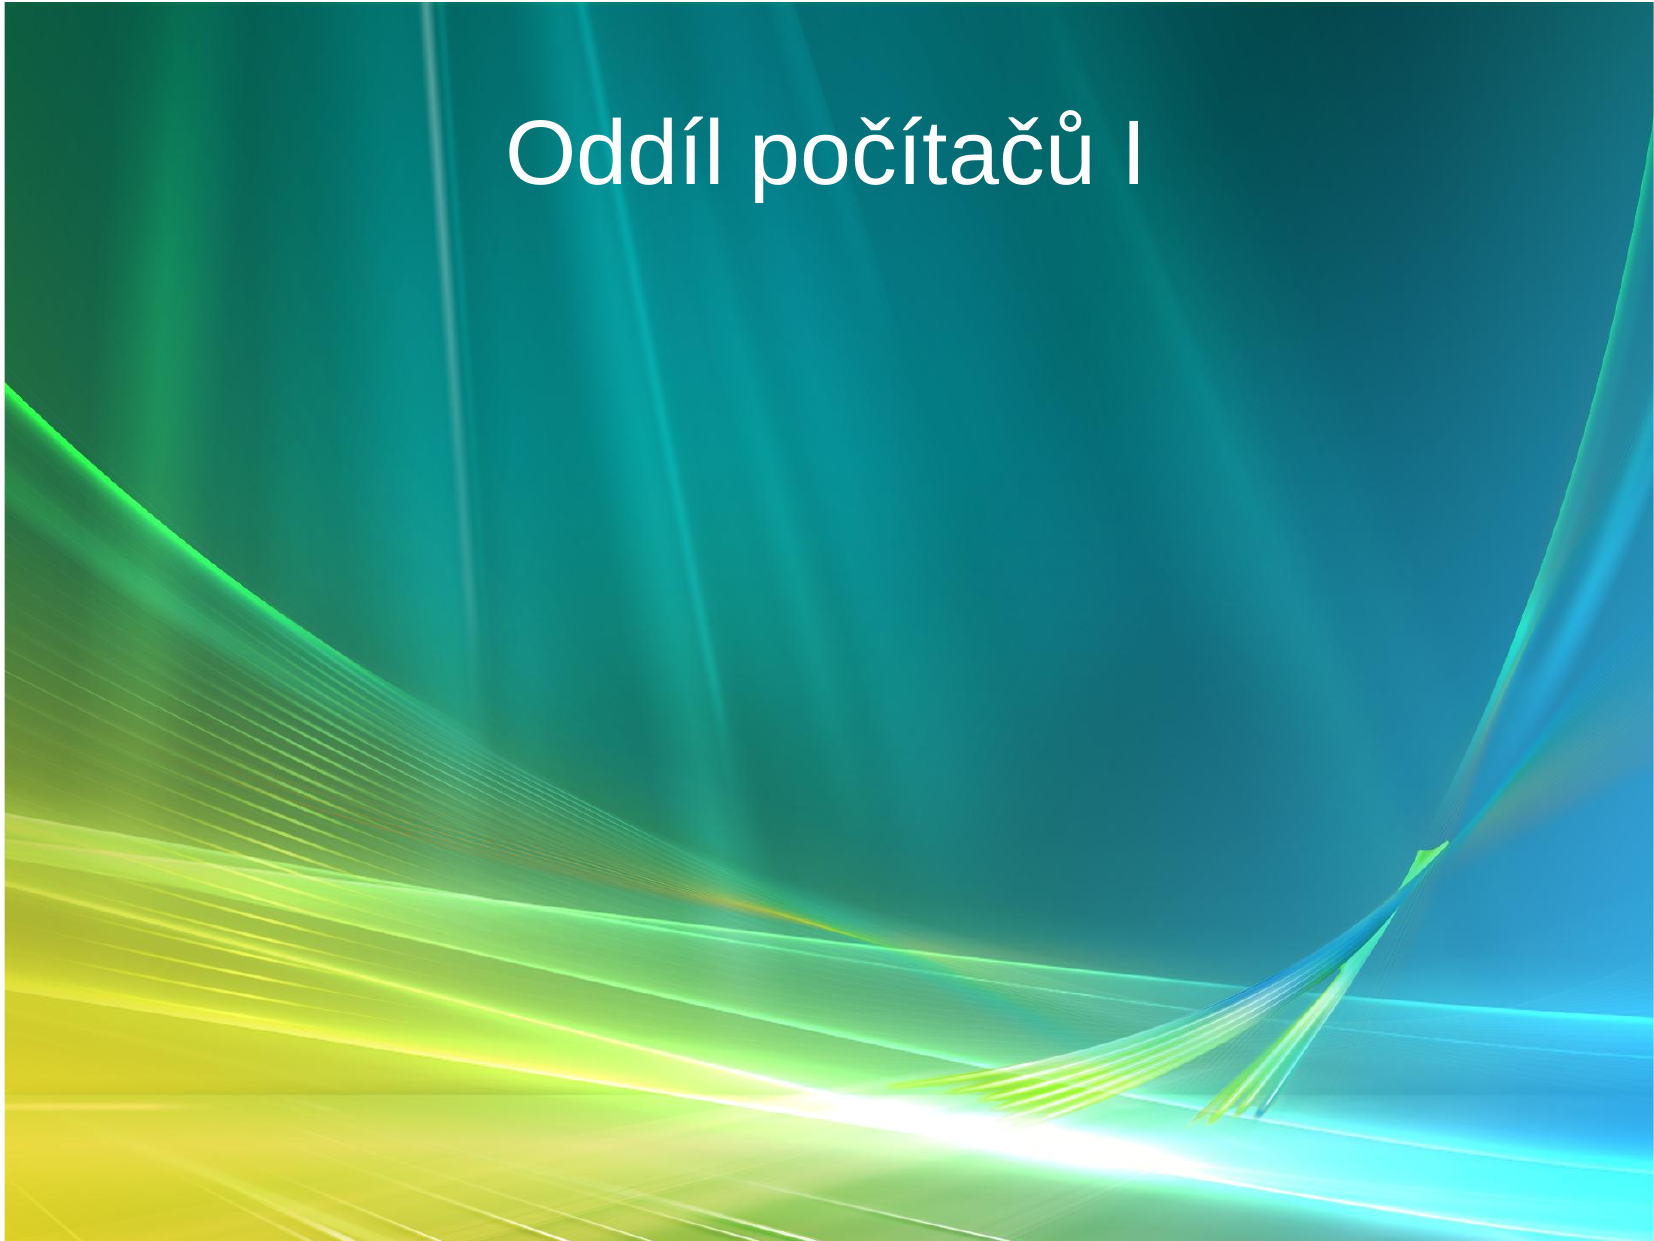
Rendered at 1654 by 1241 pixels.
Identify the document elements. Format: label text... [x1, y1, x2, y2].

title Oddíl počítačů I [82, 49, 1571, 257]
picture [4, 2, 1654, 1241]
